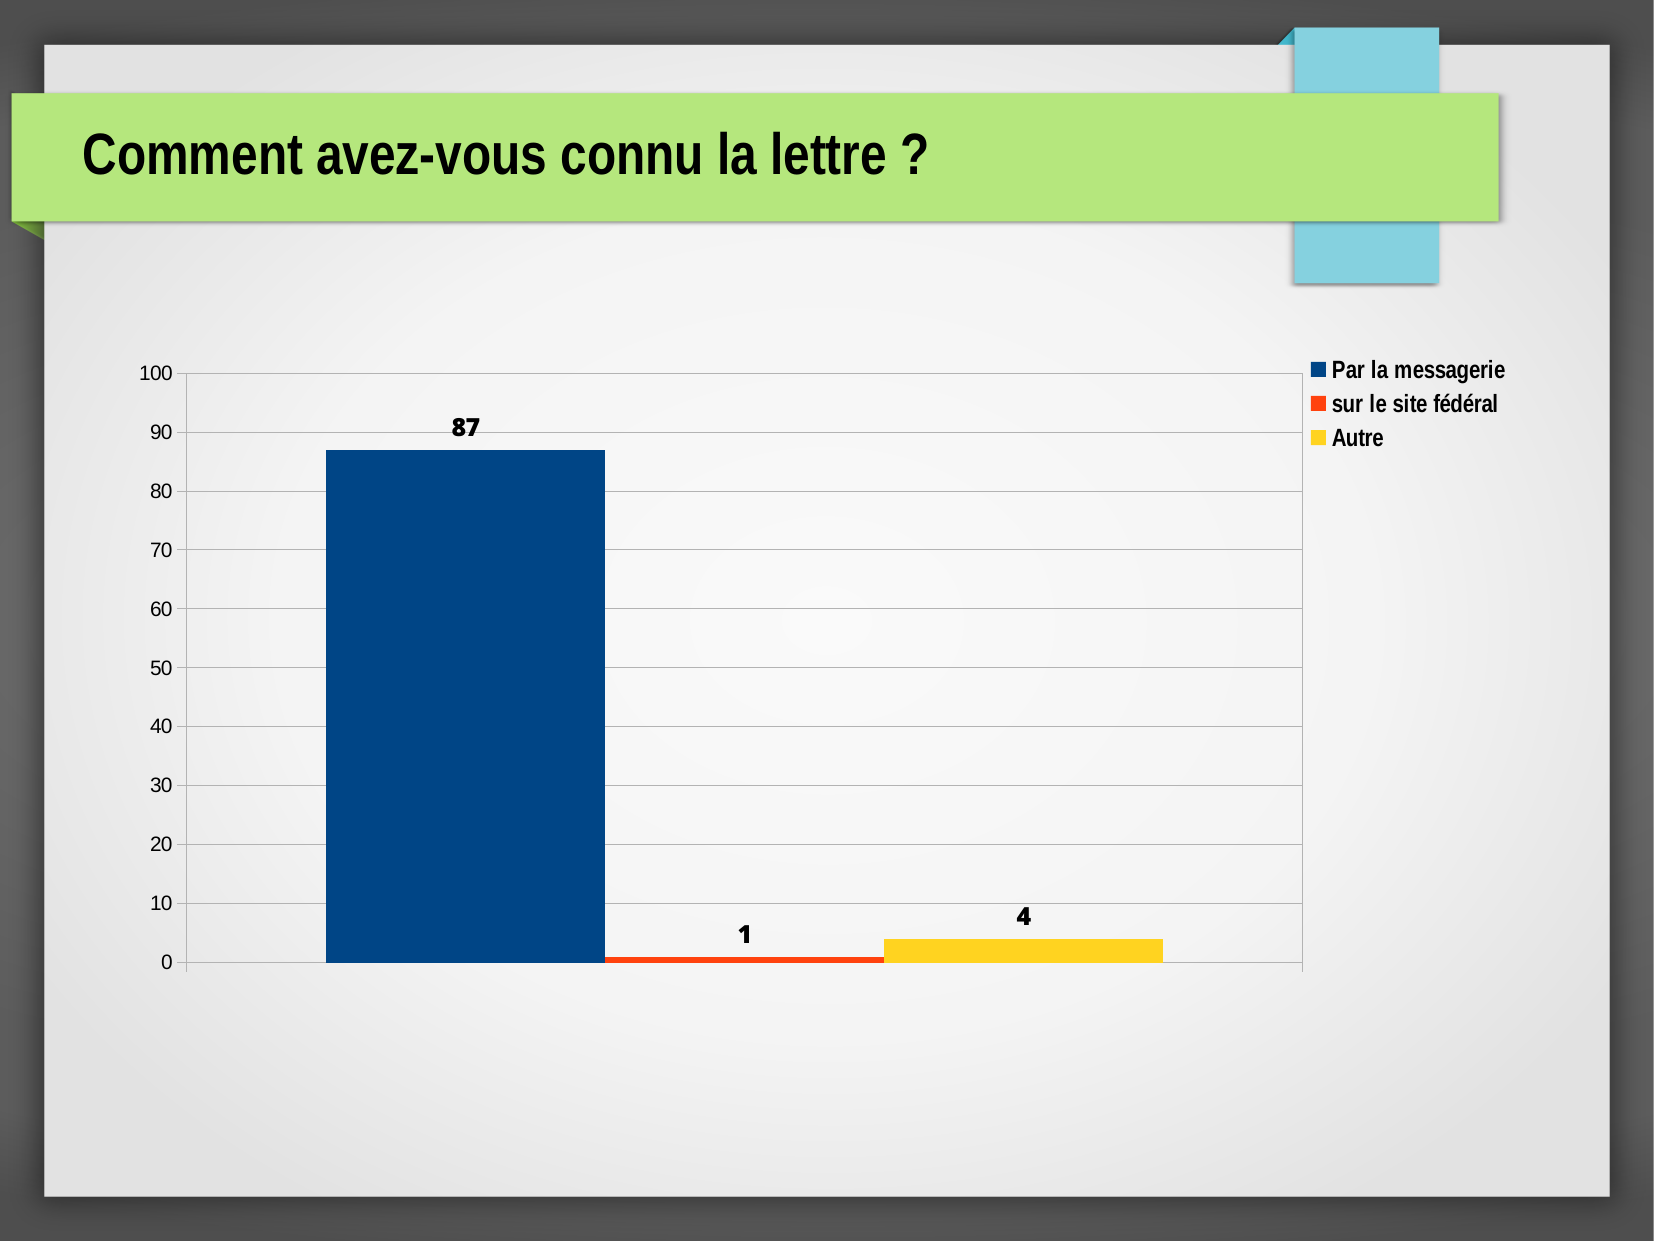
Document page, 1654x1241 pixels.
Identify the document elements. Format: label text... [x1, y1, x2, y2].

picture [0, 0, 1654, 1241]
chart [82, 295, 1571, 1015]
title Comment avez-vous connu la lettre ? [82, 94, 1264, 213]
